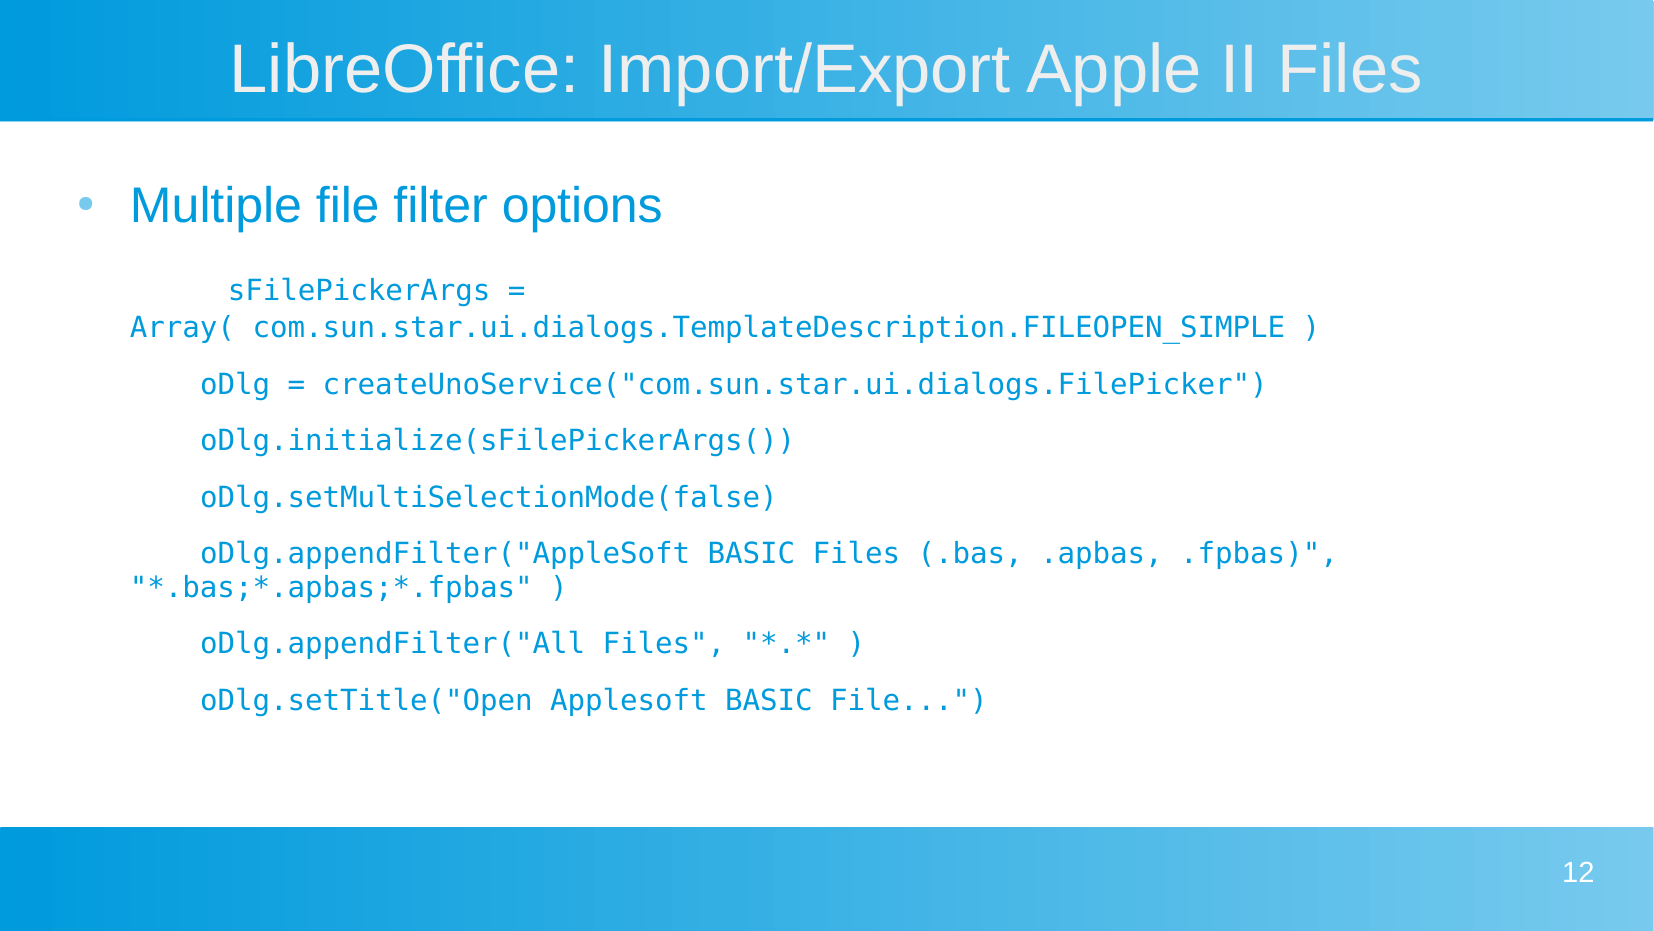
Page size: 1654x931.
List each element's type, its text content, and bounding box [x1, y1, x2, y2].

list Multiple file filter options sFilePickerArgs = Array( com.sun.star.ui.dialogs.TemplateDescription.FILEOPEN_SIMPLE ) oDlg = createUnoService("com.sun.star.ui.dialogs.FilePicker") oDlg.initialize(sFilePickerArgs()) oDlg.setMultiSelectionMode(false) oDlg.appendFilter("AppleSoft BASIC Files (.bas, .apbas, .fpbas)", "*.bas;*.apbas;*.fpbas" ) oDlg.appendFilter("All Files", "*.*" ) oDlg.setTitle("Open Applesoft BASIC File...") [59, 177, 1595, 768]
title LibreOffice: Import/Export Apple II Files [59, 29, 1595, 108]
